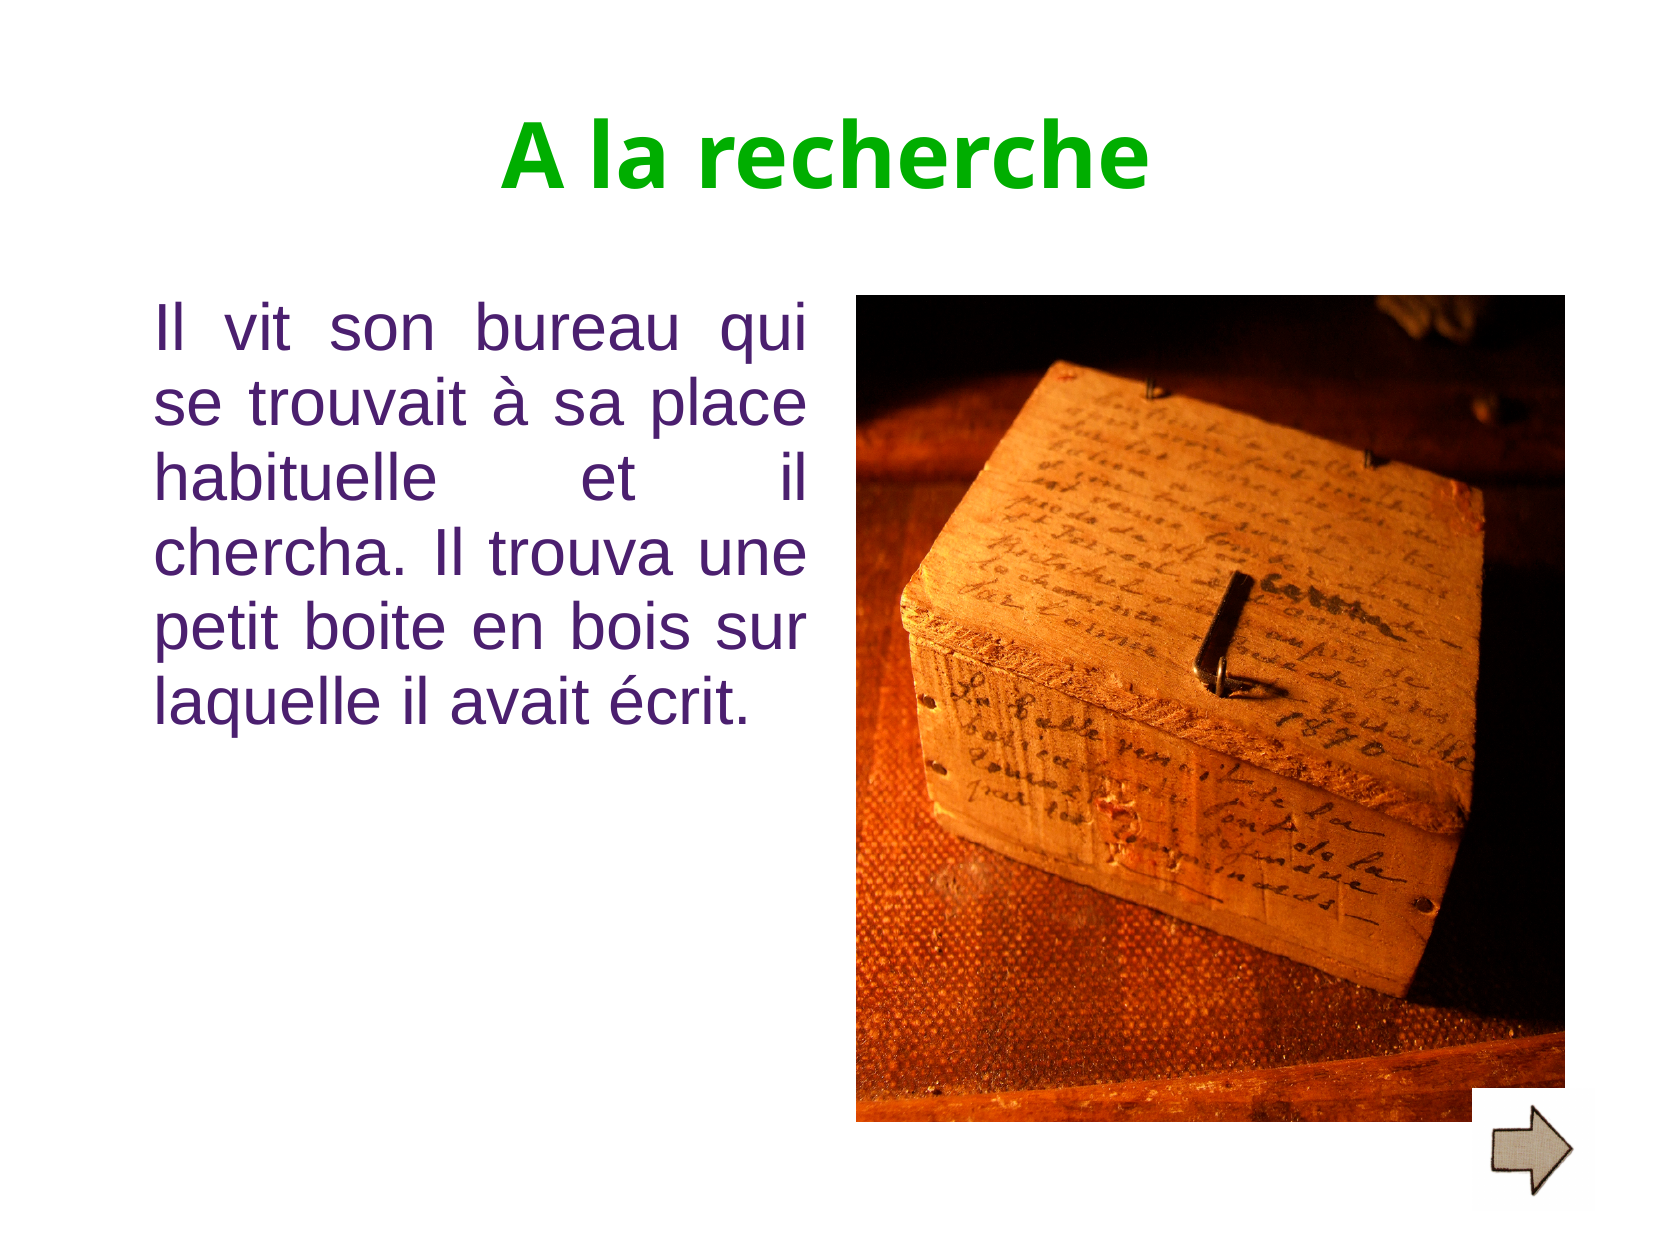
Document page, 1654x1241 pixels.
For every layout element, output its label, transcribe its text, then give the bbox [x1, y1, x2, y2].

title A la recherche [82, 49, 1571, 257]
list Il vit son bureau qui se trouvait à sa place habituelle et il chercha. Il trouva une petit boite en bois sur laquelle il avait écrit. [82, 290, 809, 1109]
picture [845, 290, 1595, 1211]
